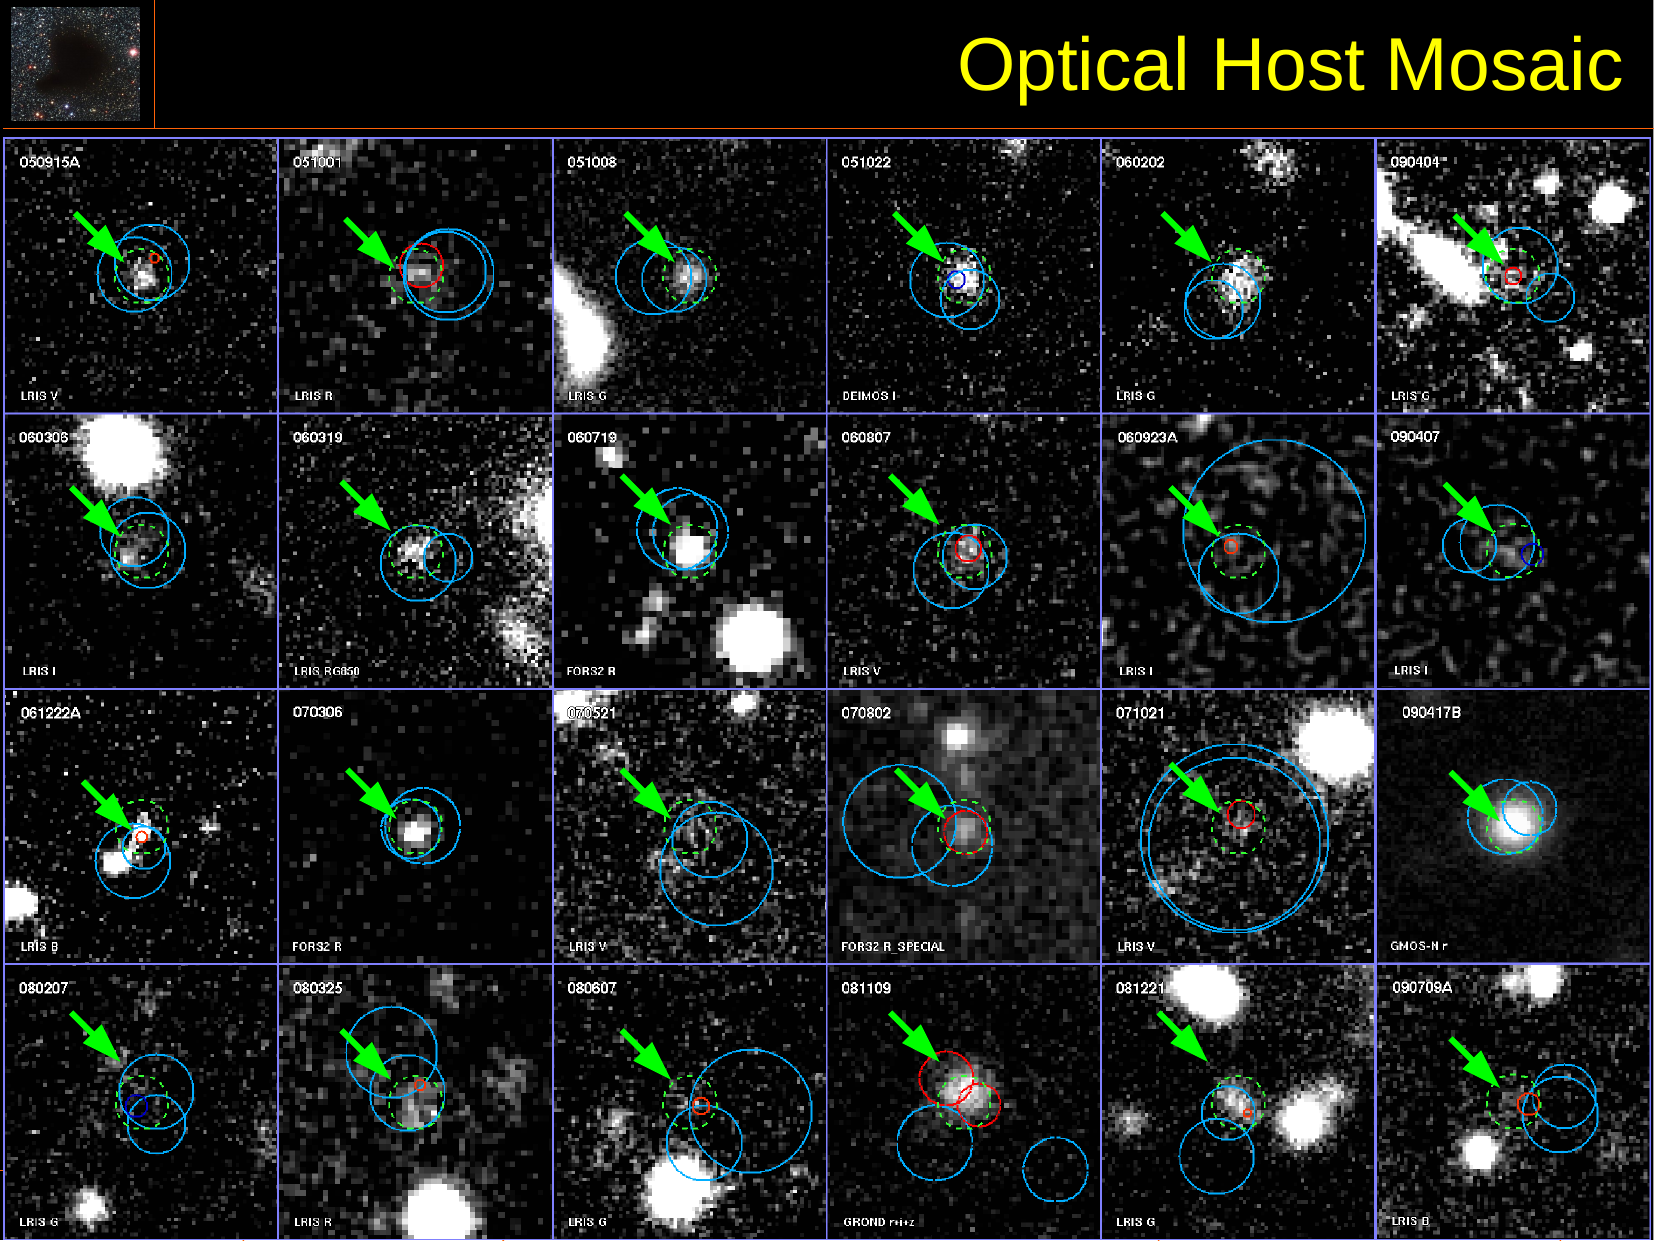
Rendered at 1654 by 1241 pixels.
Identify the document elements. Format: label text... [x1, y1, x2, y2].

title Optical Host Mosaic [187, 21, 1624, 108]
picture [11, 7, 140, 121]
picture [3, 137, 1651, 1240]
